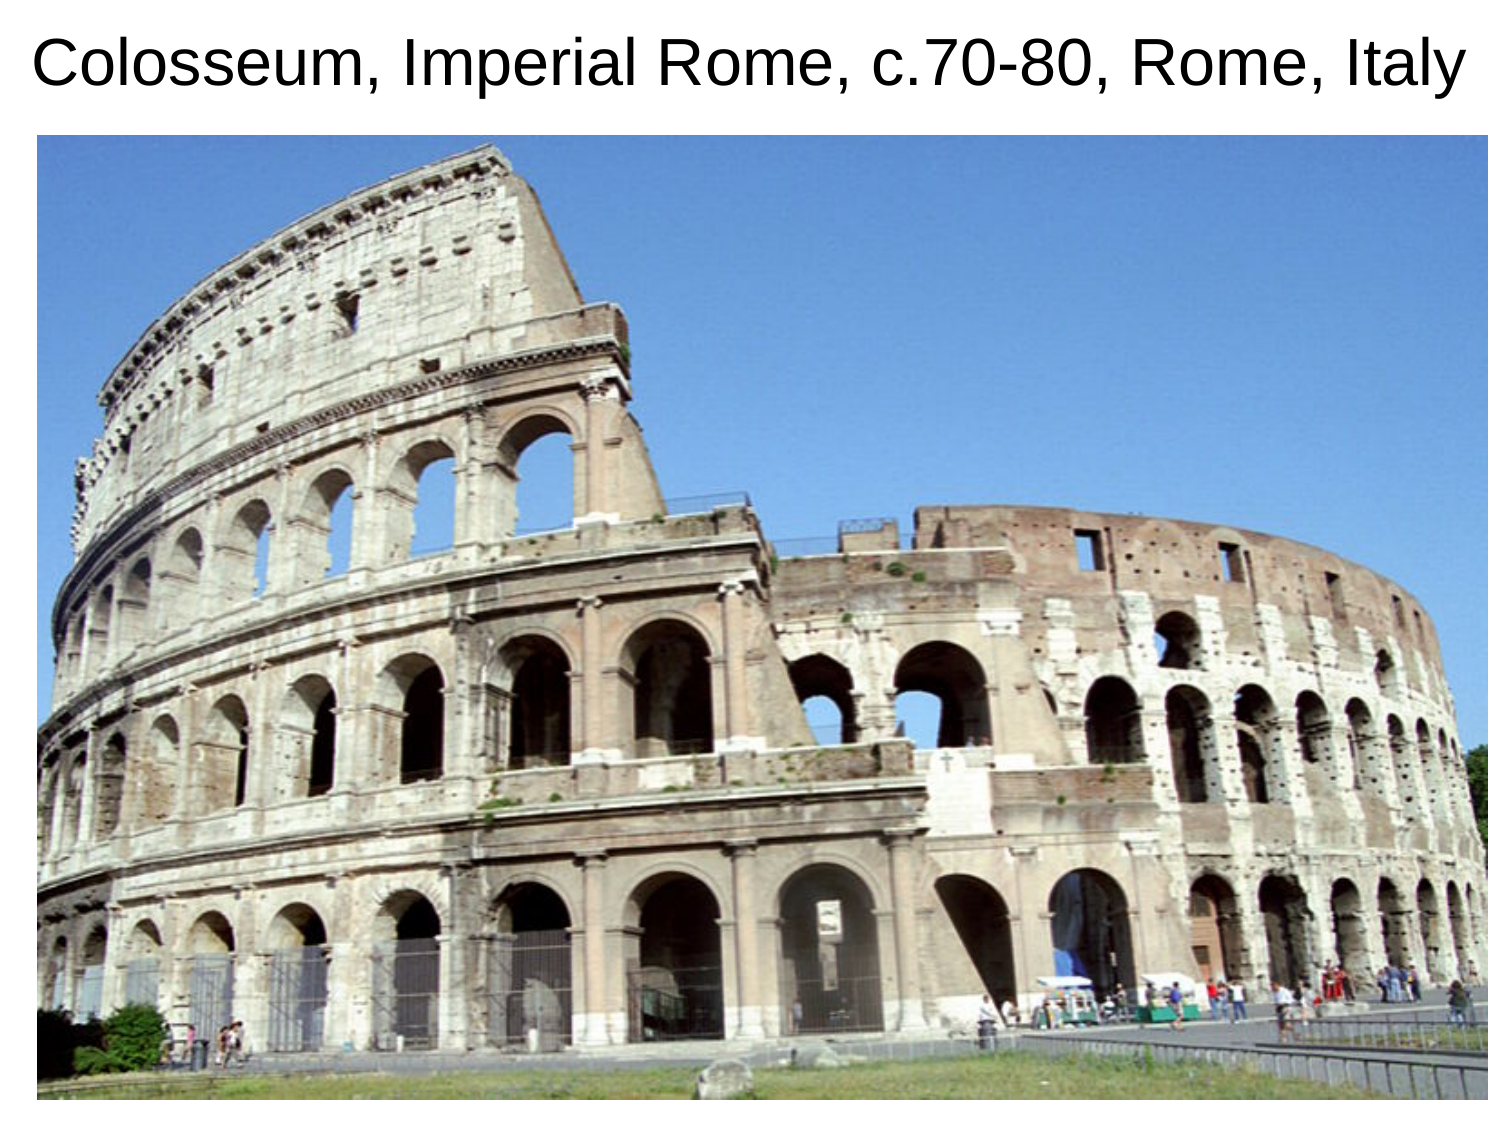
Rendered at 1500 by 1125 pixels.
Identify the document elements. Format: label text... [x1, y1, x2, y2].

title Colosseum, Imperial Rome, c.70-80, Rome, Italy [0, 0, 1500, 126]
picture [37, 135, 1488, 1101]
